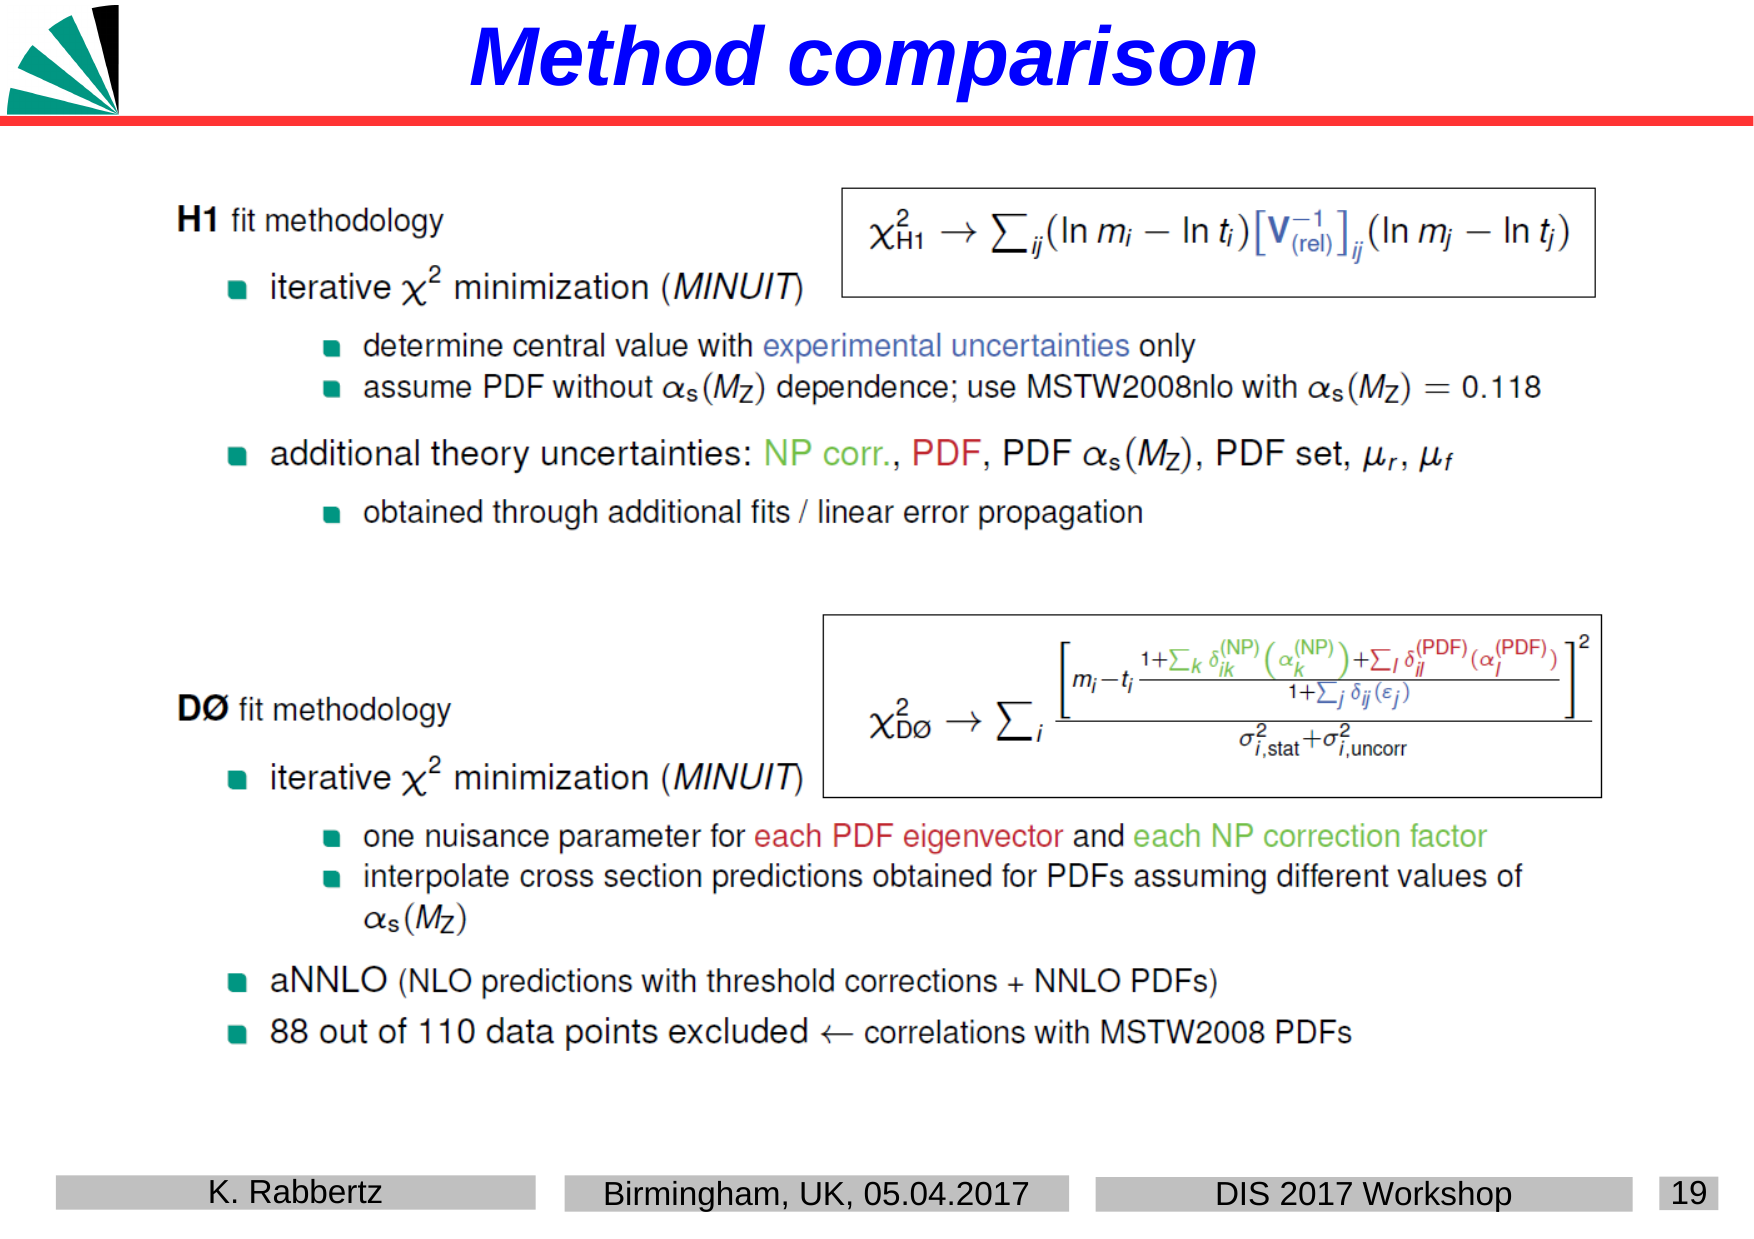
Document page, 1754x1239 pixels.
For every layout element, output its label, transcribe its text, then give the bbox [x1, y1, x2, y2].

picture [7, 5, 119, 116]
title Method comparison [123, 0, 1606, 114]
picture [151, 179, 1621, 1071]
